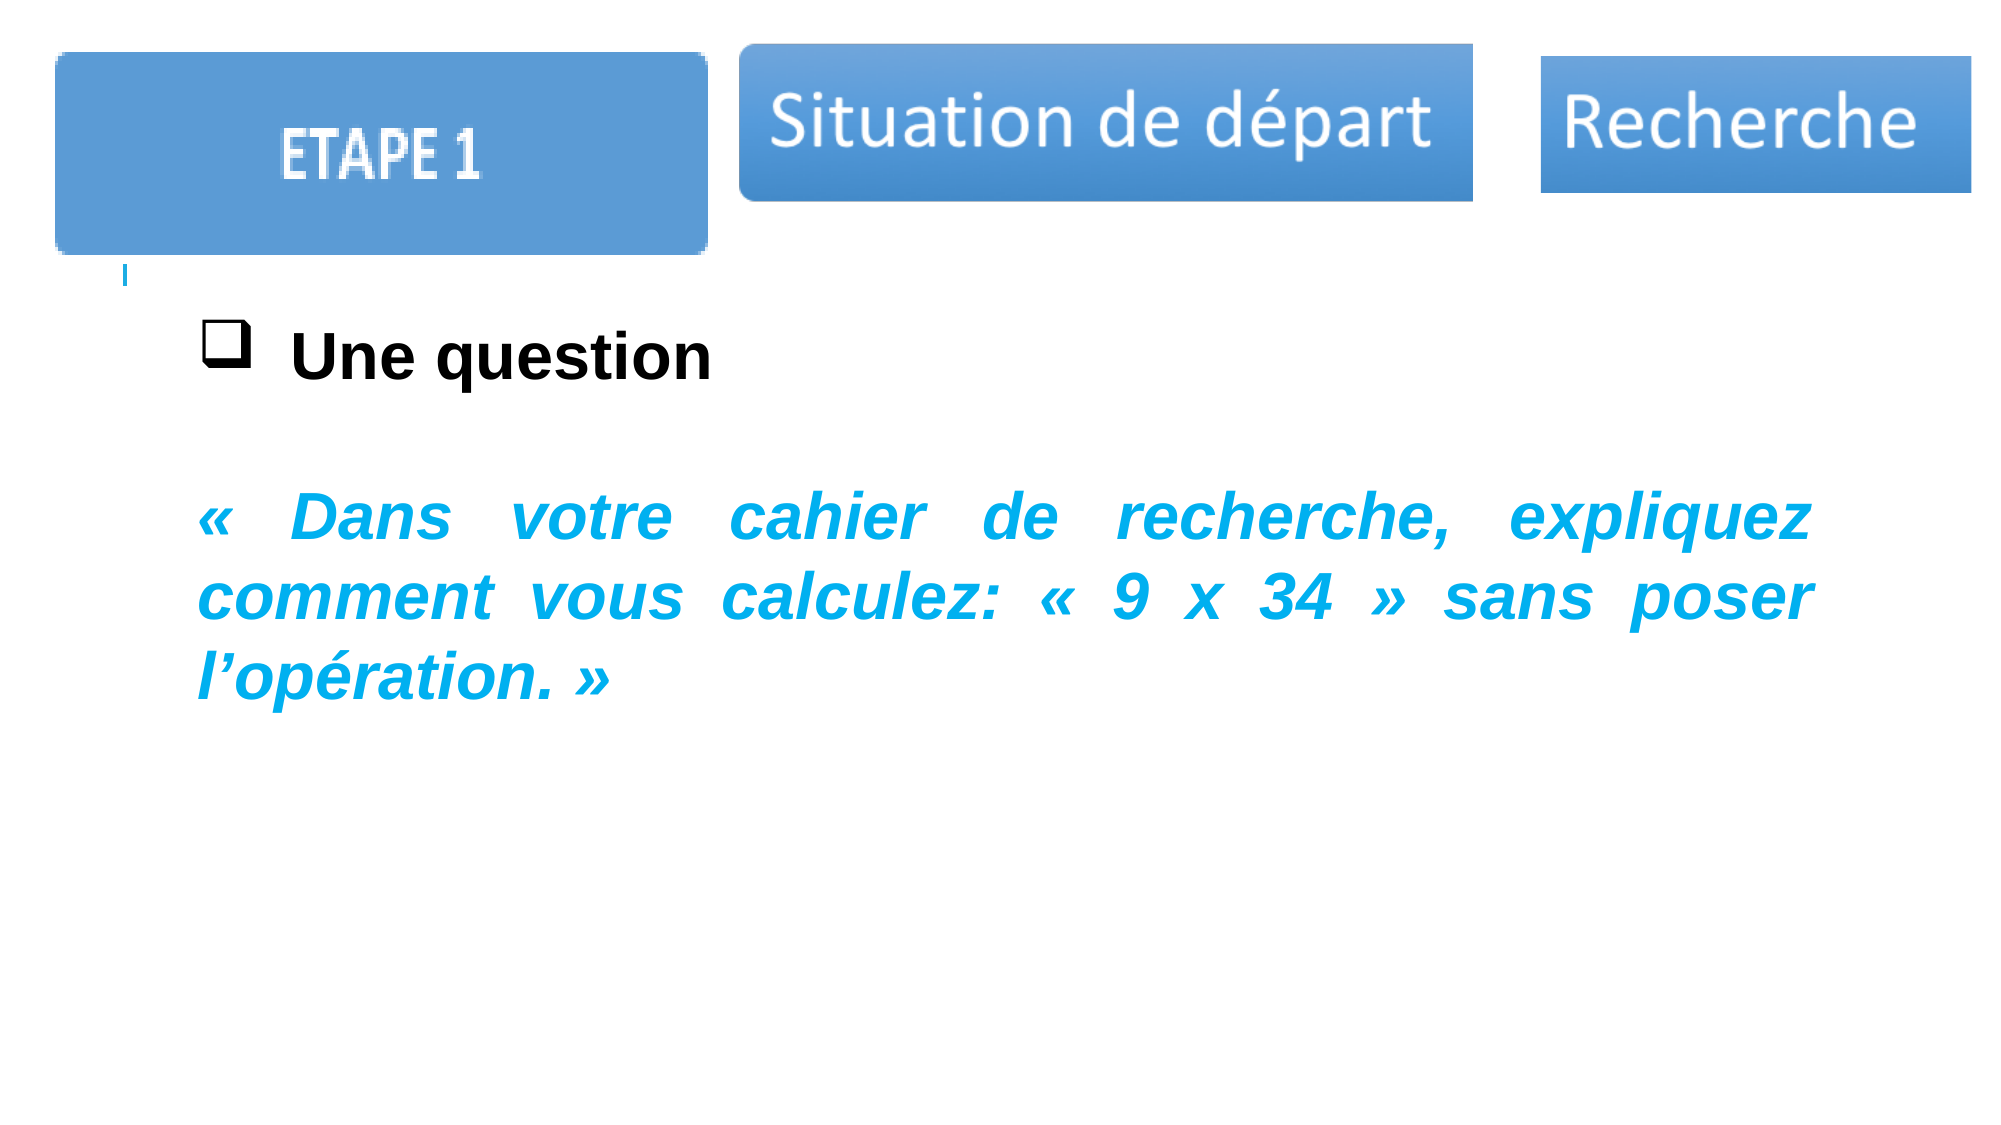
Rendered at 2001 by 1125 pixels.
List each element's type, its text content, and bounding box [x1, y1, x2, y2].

text_box Une question « Dans votre cahier de recherche, expliquez comment vous calculez: « 9 x 34 » sans poser l’opération. » [182, 305, 1830, 720]
picture [1540, 56, 1972, 193]
picture [49, 0, 1473, 280]
